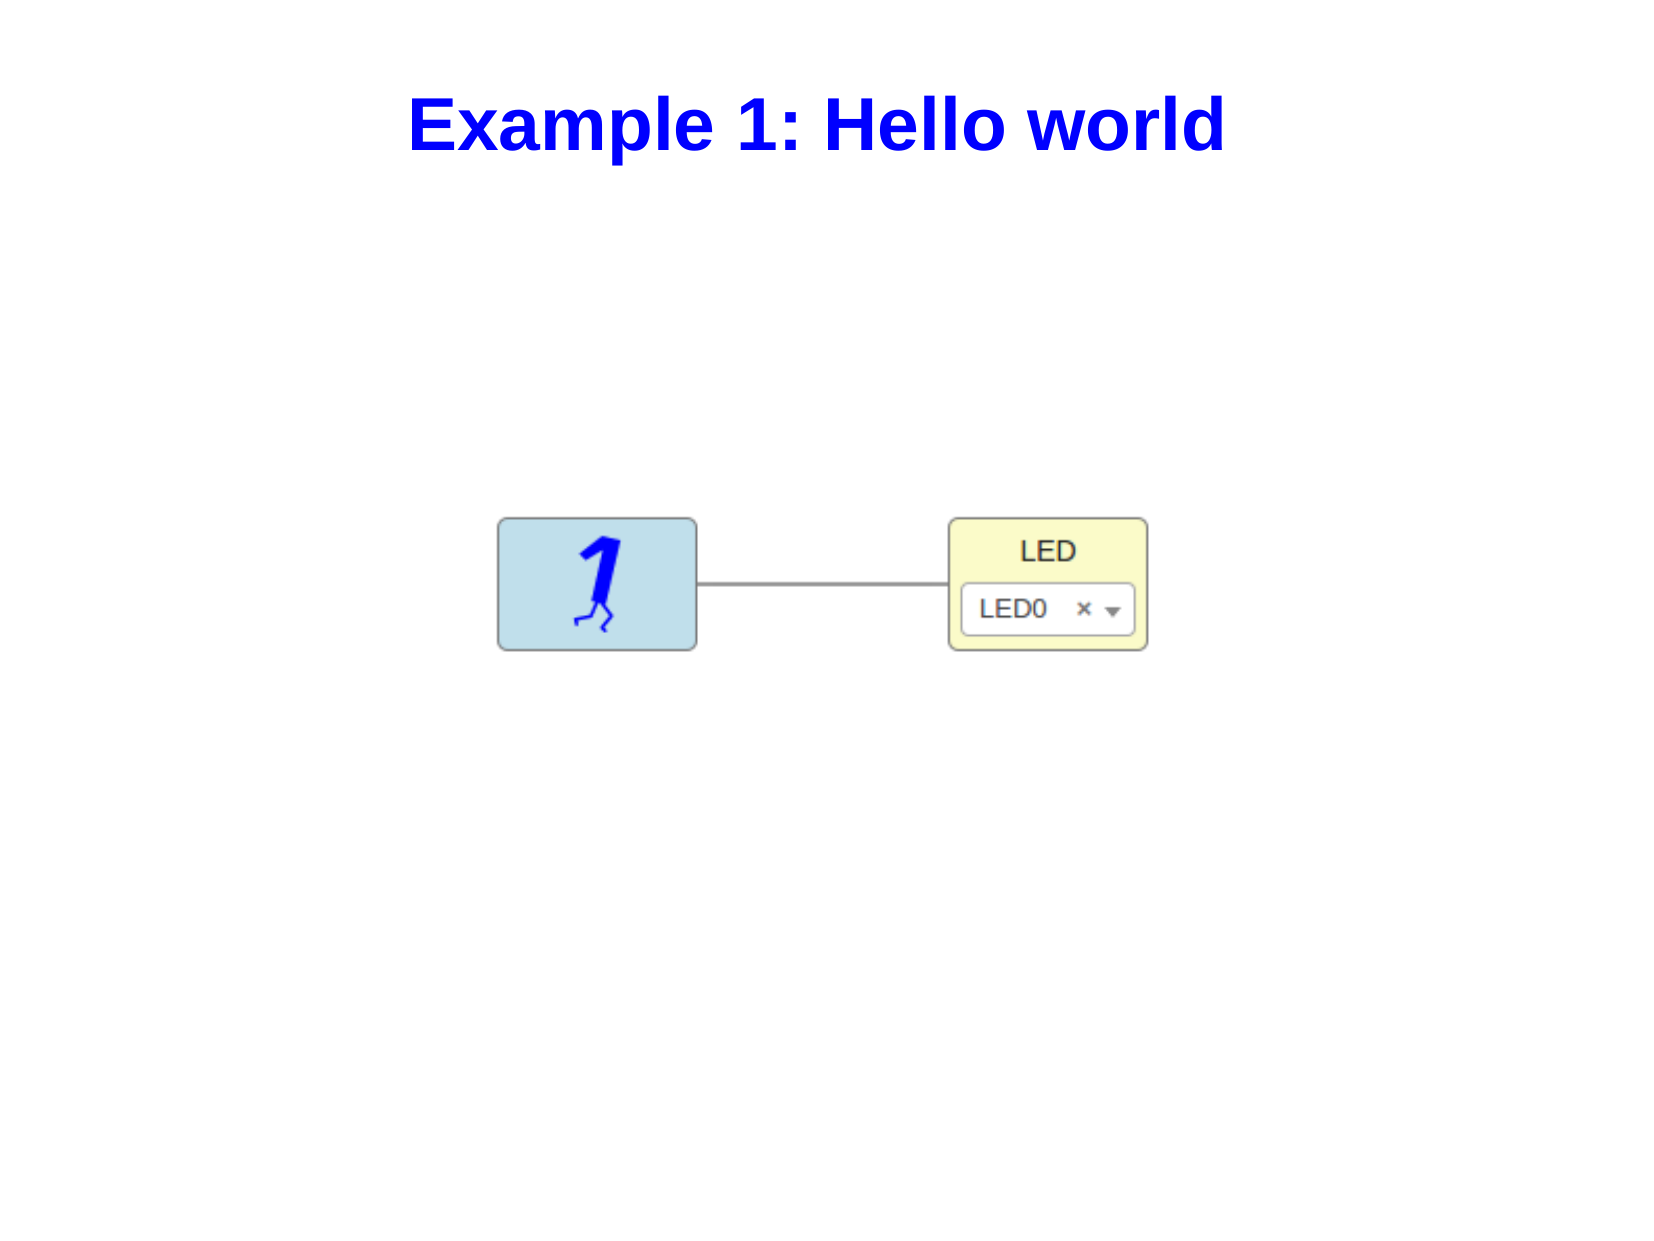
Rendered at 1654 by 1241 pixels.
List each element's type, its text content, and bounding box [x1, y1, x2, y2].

text_box Example 1: Hello world [90, 75, 1546, 174]
picture [435, 434, 1201, 725]
